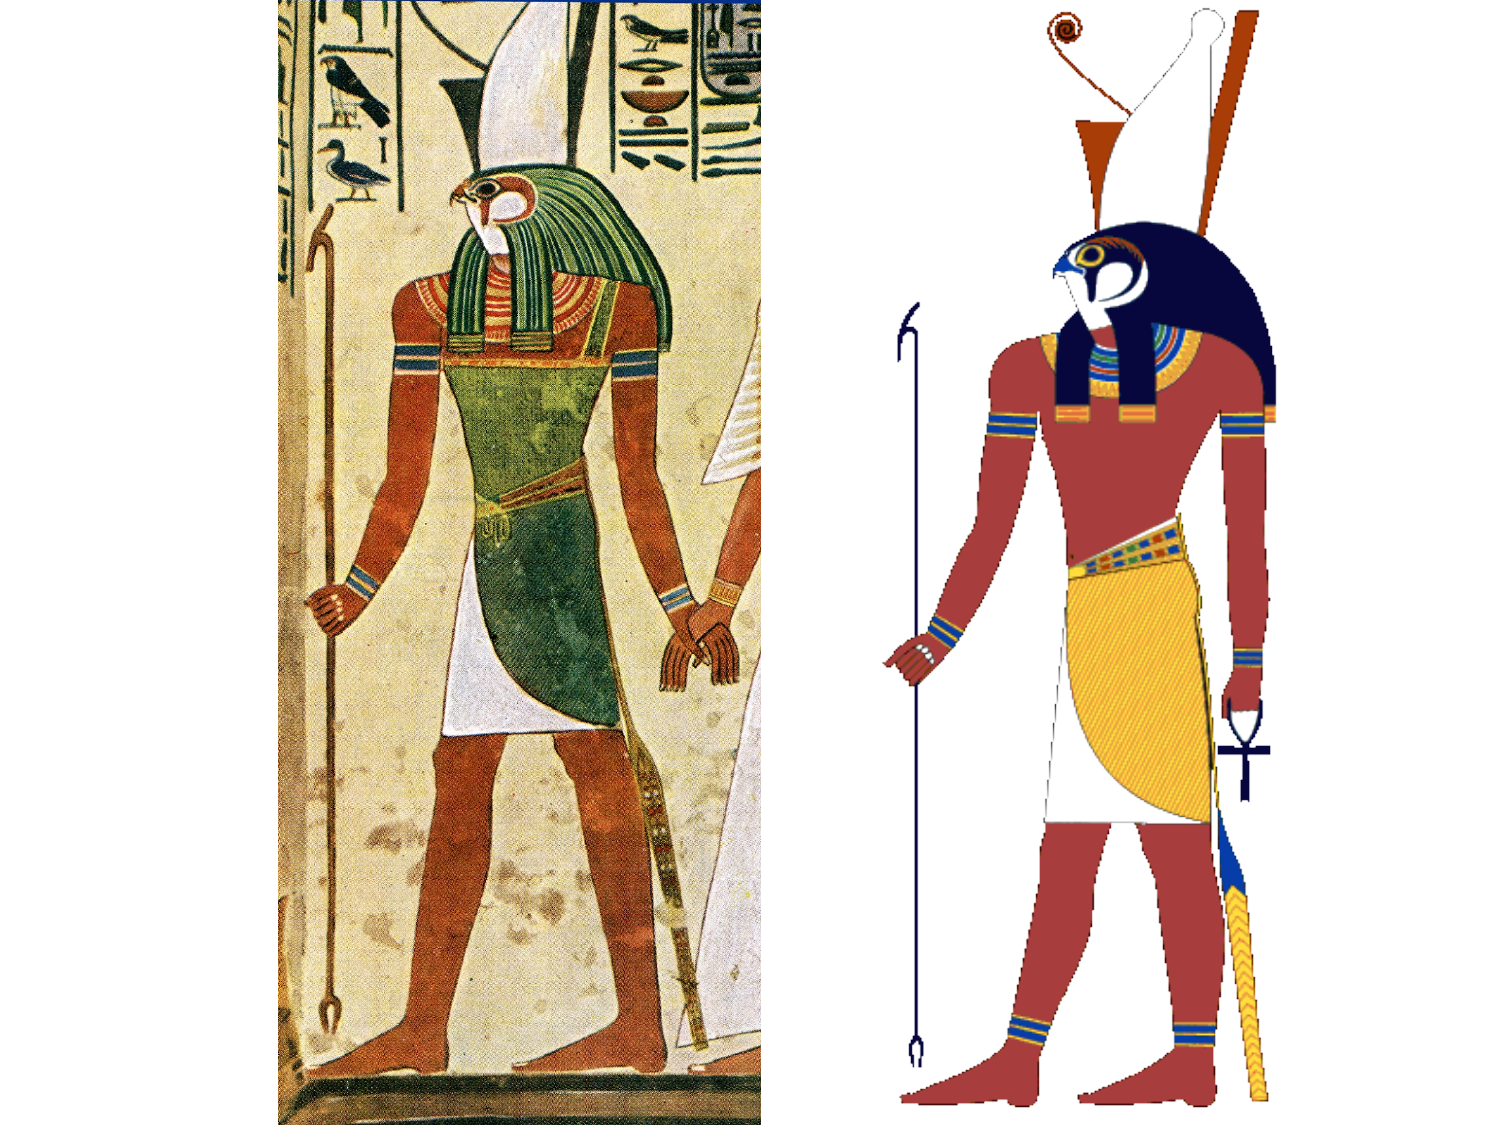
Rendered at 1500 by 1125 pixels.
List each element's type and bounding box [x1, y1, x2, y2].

picture [278, 0, 761, 1125]
picture [856, 0, 1307, 1125]
